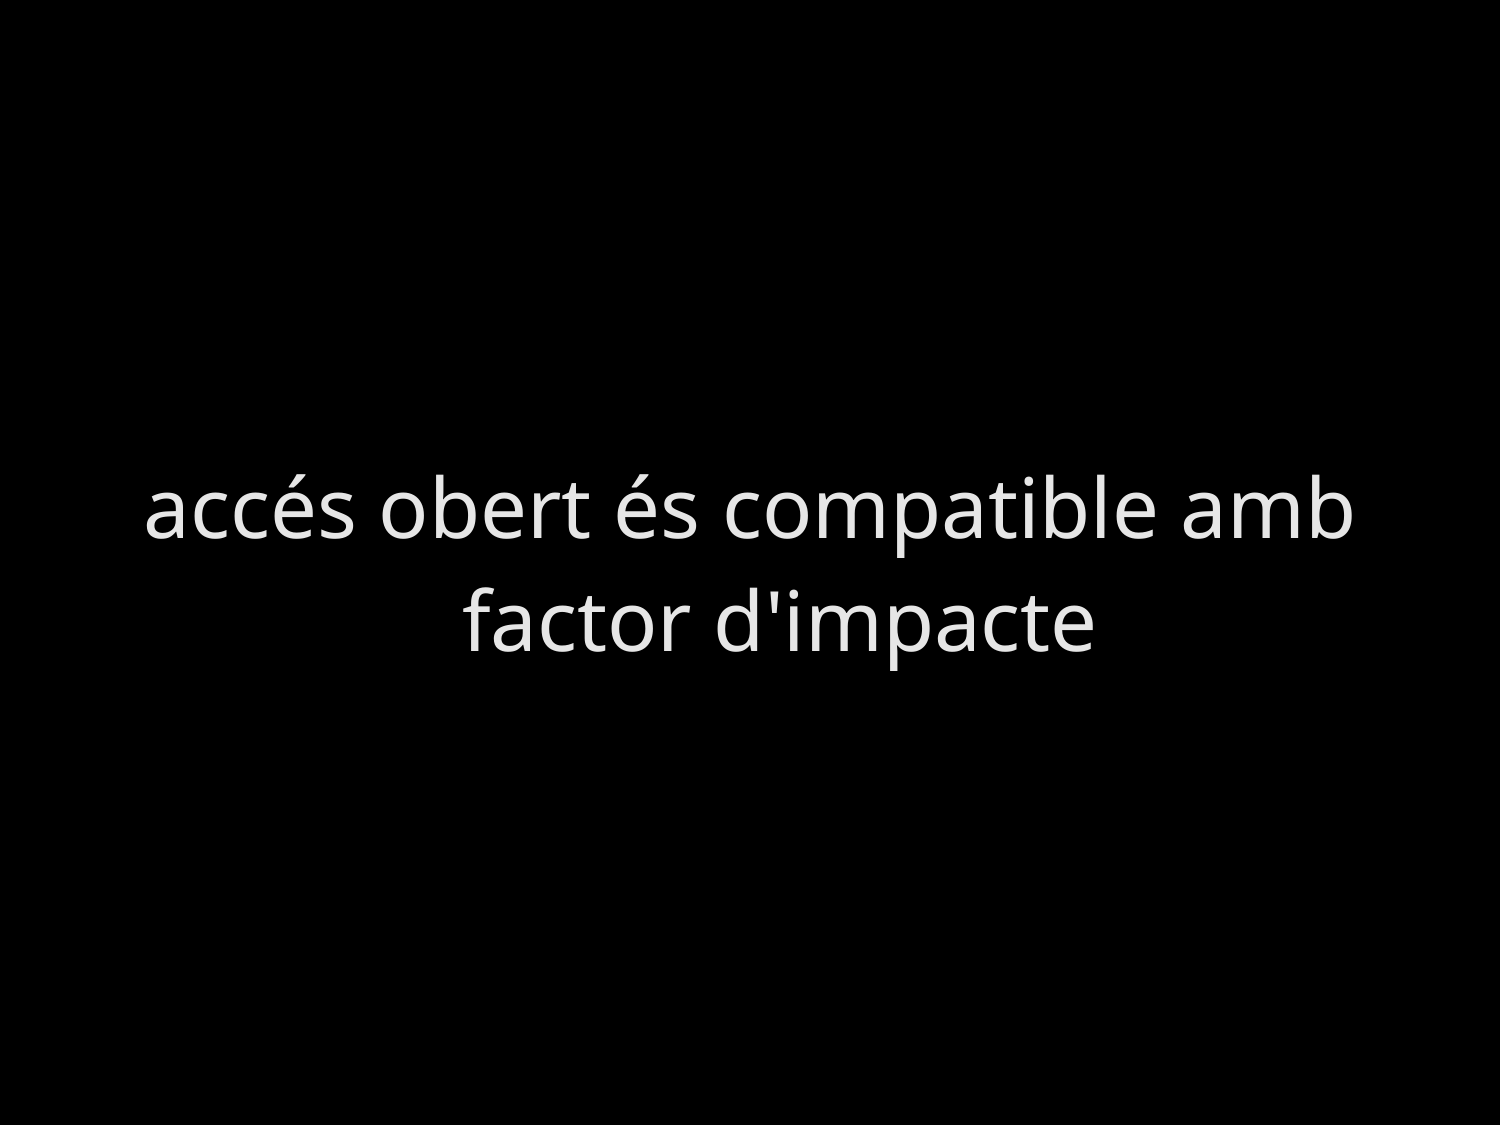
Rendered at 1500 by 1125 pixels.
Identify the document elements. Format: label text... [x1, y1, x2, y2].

title accés obert és compatible amb factor d'impacte [110, 461, 1392, 664]
